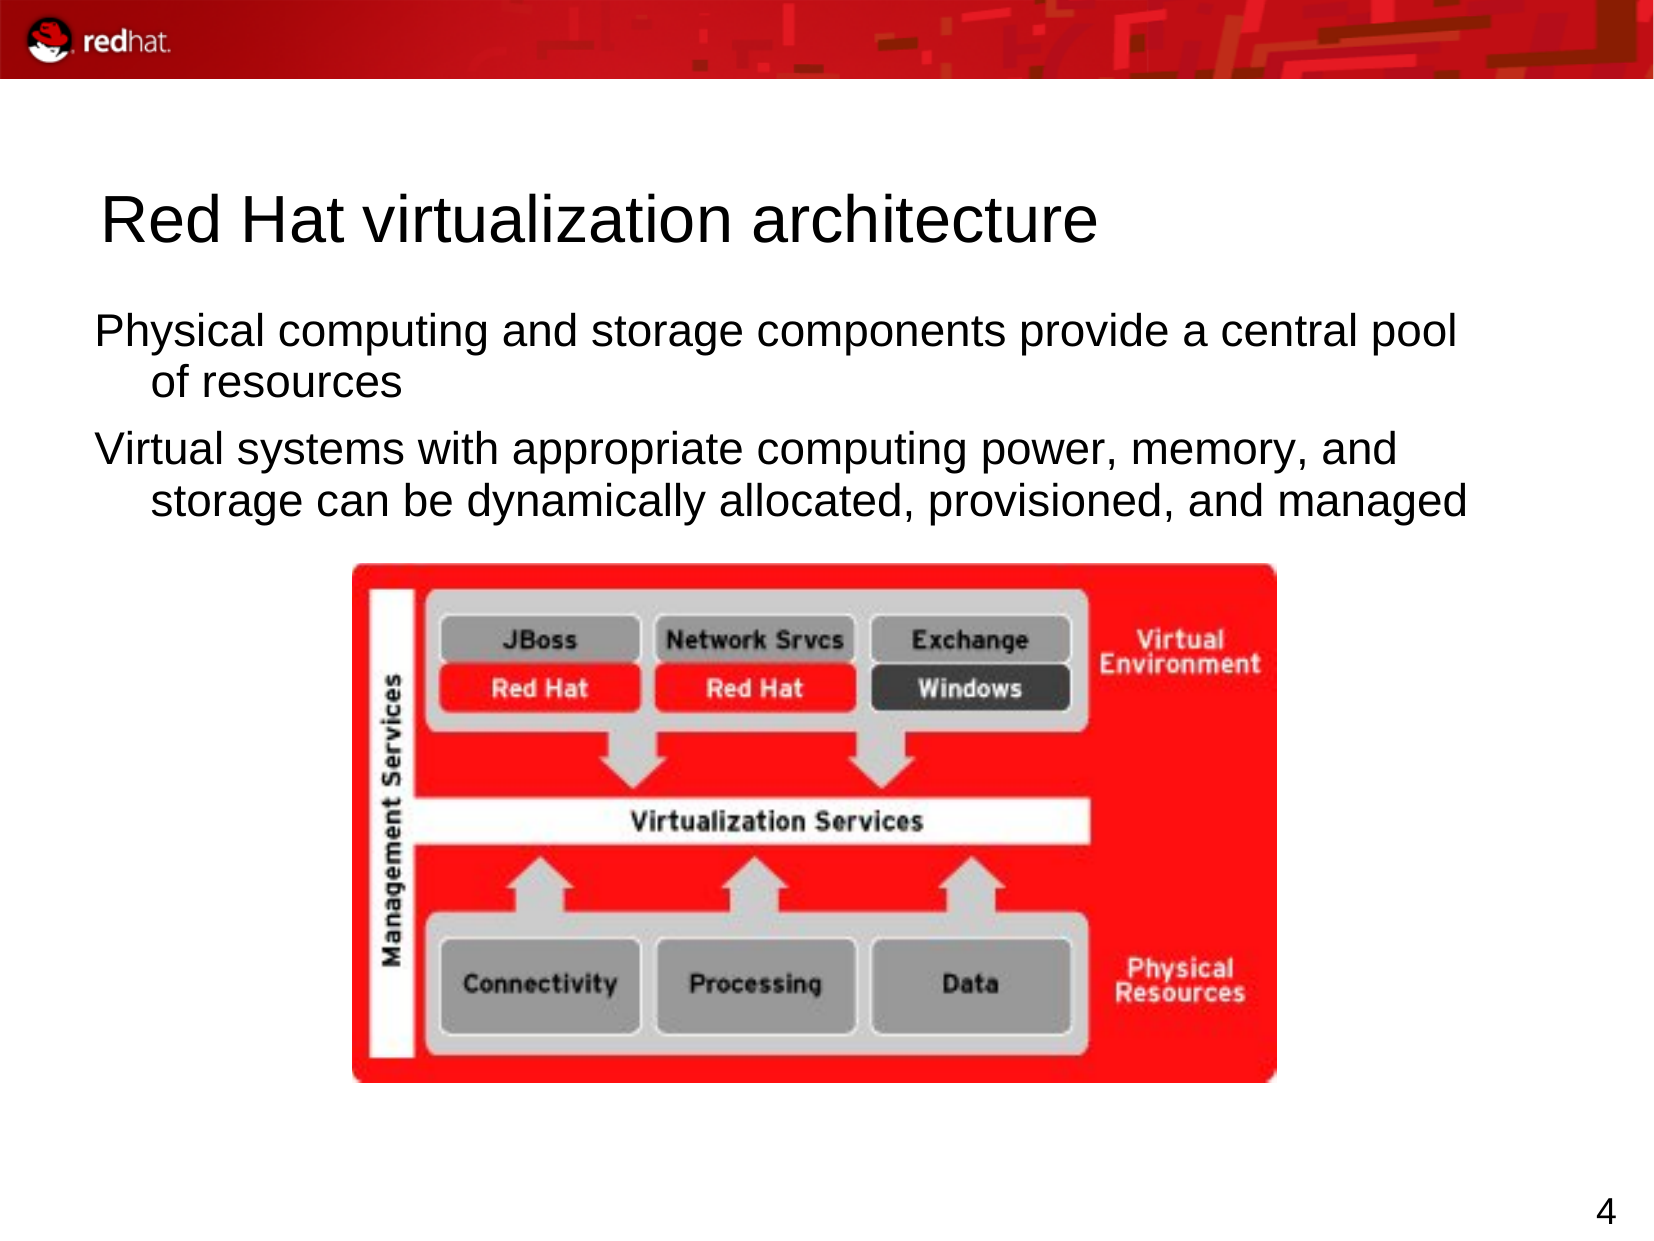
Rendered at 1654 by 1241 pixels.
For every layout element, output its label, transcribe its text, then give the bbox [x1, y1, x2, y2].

title Red Hat virtualization architecture [100, 164, 1506, 275]
picture [0, 0, 1654, 79]
picture [352, 563, 1277, 1083]
list Physical computing and storage components provide a central pool of resources Virtual systems with appropriate computing power, memory, and storage can be dynamically allocated, provisioned, and managed [94, 304, 1500, 1174]
